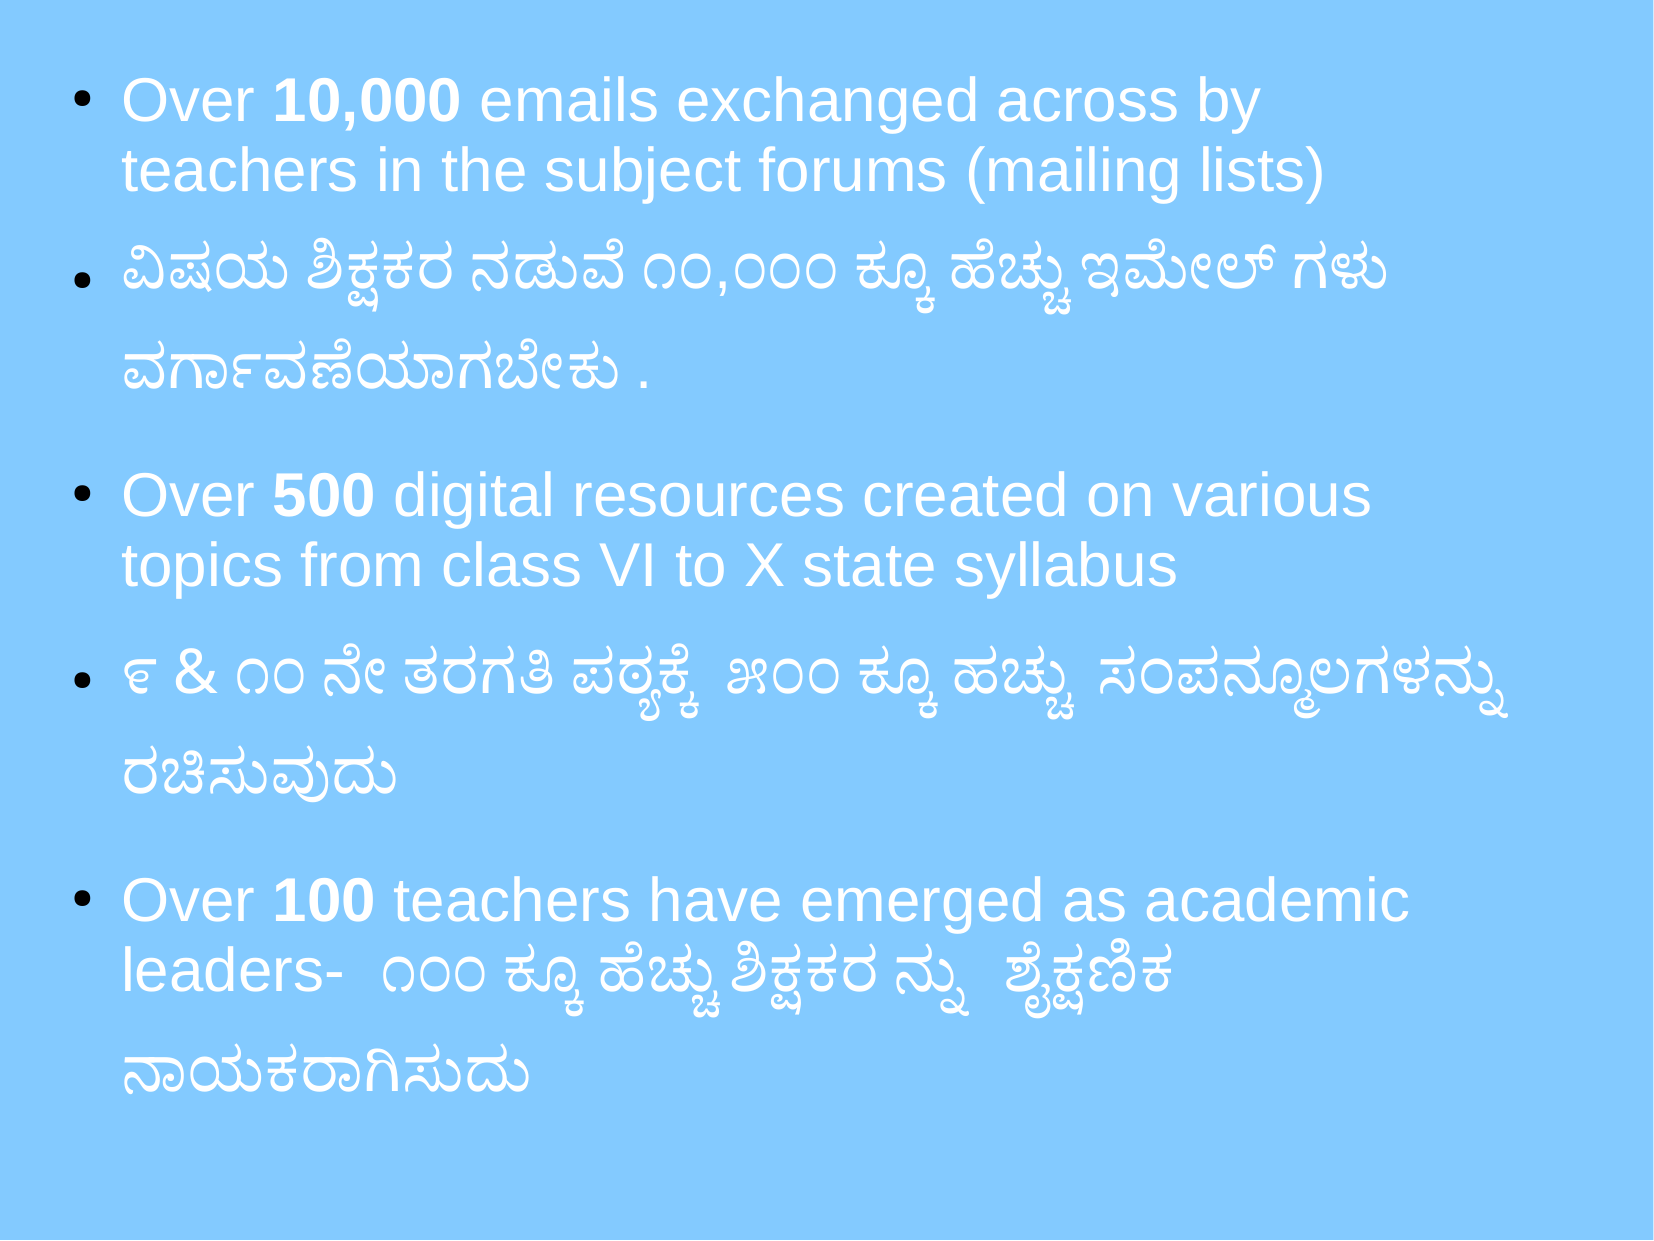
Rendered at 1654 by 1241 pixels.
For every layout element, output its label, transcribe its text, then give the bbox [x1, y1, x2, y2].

list Over 10,000 emails exchanged across by teachers in the subject forums (mailing lists) ವಿಷಯ ಶಿಕ್ಷಕರ ನಡುವೆ ೧೦,೦೦೦ ಕ್ಕೂ ಹೆಚ್ಚು ಇಮೇಲ್ ಗಳು ವರ್ಗಾವಣೆಯಾಗಬೇಕು . Over 500 digital resources created on various topics from class VI to X state syllabus ೯ & ೧೦ ನೇ ತರಗತಿ ಪಠ್ಯಕ್ಕೆ ೫೦೦ ಕ್ಕೂ ಹಚ್ಚು ಸಂಪನ್ಮೂಲಗಳನ್ನು ರಚಿಸುವುದು Over 100 teachers have emerged as academic leaders- ೧೦೦ ಕ್ಕೂ ಹೆಚ್ಚು ಶಿಕ್ಷಕರ ನ್ನು ಶೈಕ್ಷಣಿಕ ನಾಯಕರಾಗಿಸುದು [55, 65, 1511, 1141]
